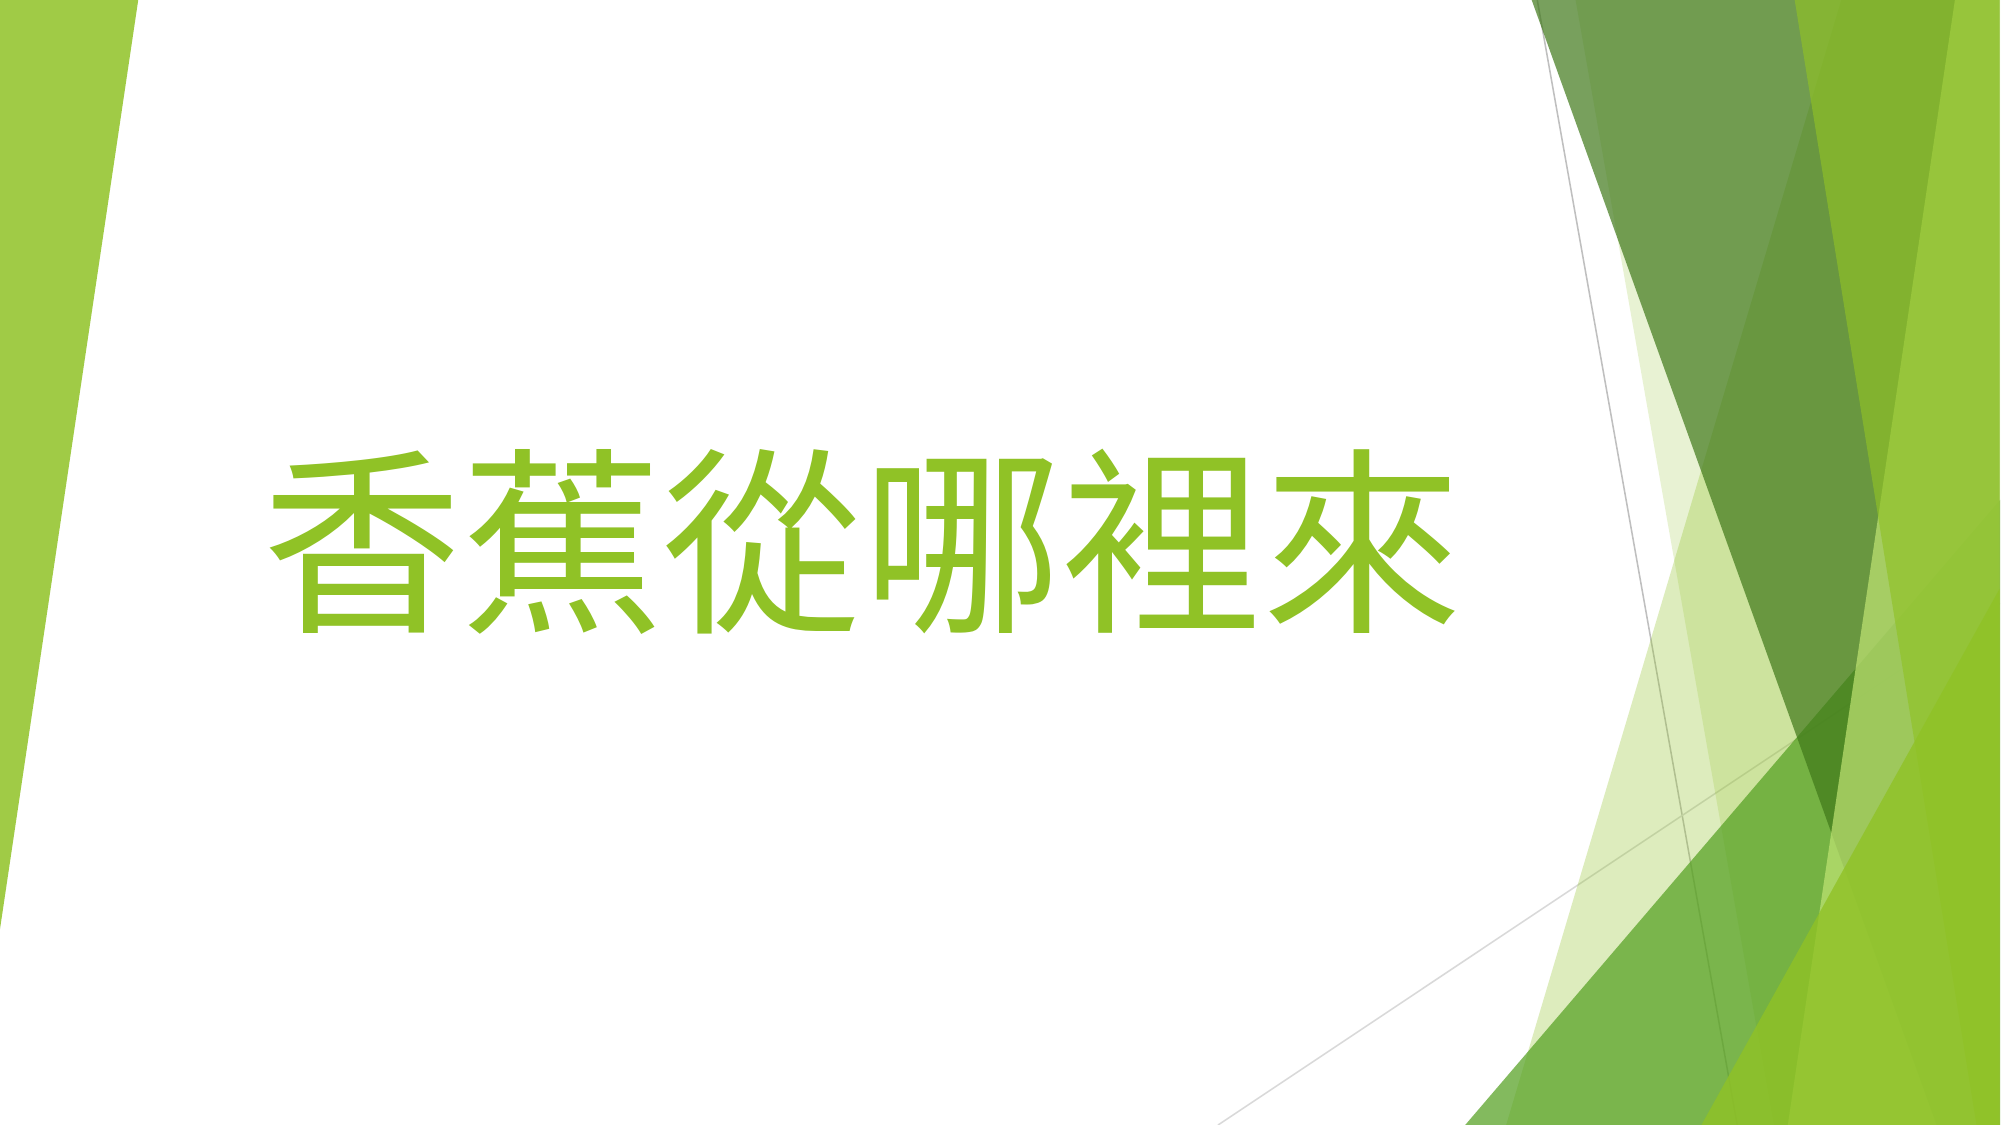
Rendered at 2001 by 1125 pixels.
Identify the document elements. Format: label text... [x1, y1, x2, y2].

title 香蕉從哪裡來 [247, 394, 1522, 665]
